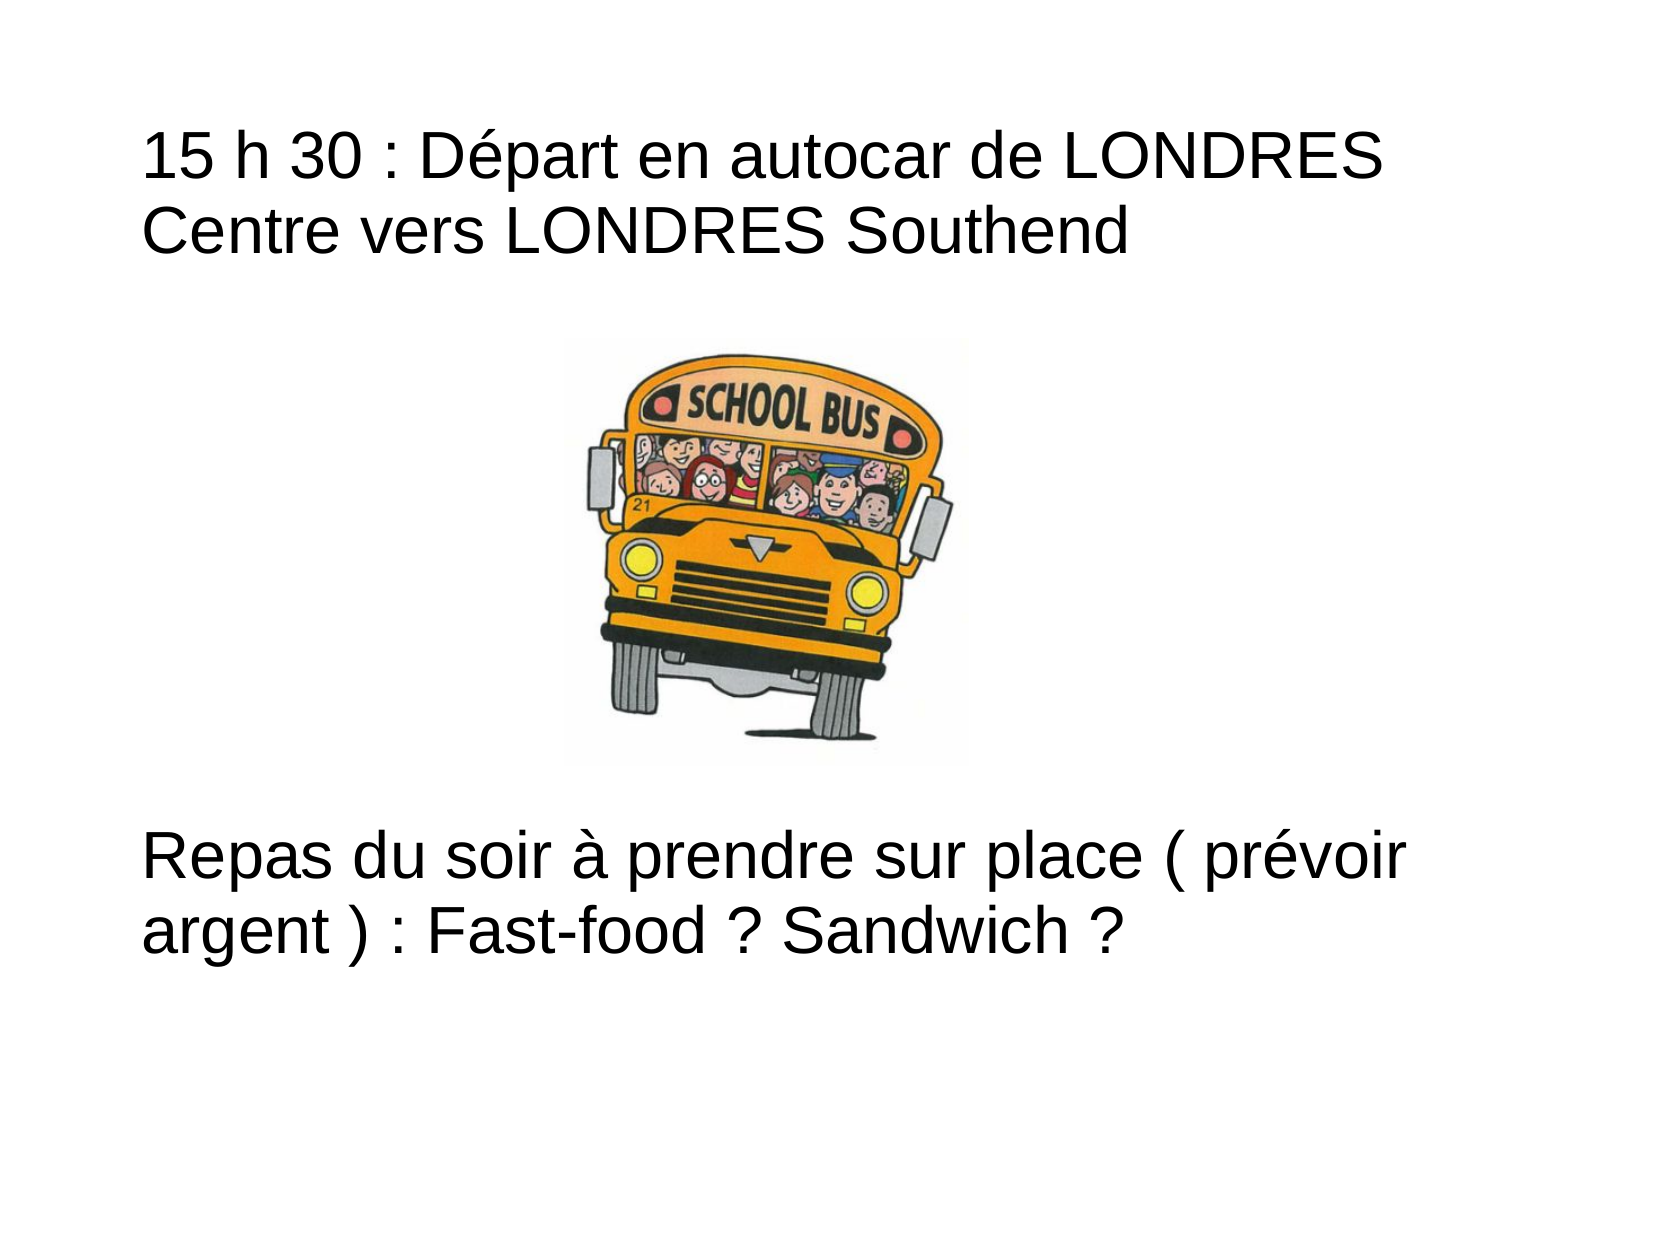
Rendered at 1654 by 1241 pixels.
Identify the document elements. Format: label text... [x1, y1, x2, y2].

list 15 h 30 : Départ en autocar de LONDRES Centre vers LONDRES Southend Repas du soir à prendre sur place ( prévoir argent ) : Fast-food ? Sandwich ? [70, 118, 1560, 968]
picture [564, 338, 969, 766]
